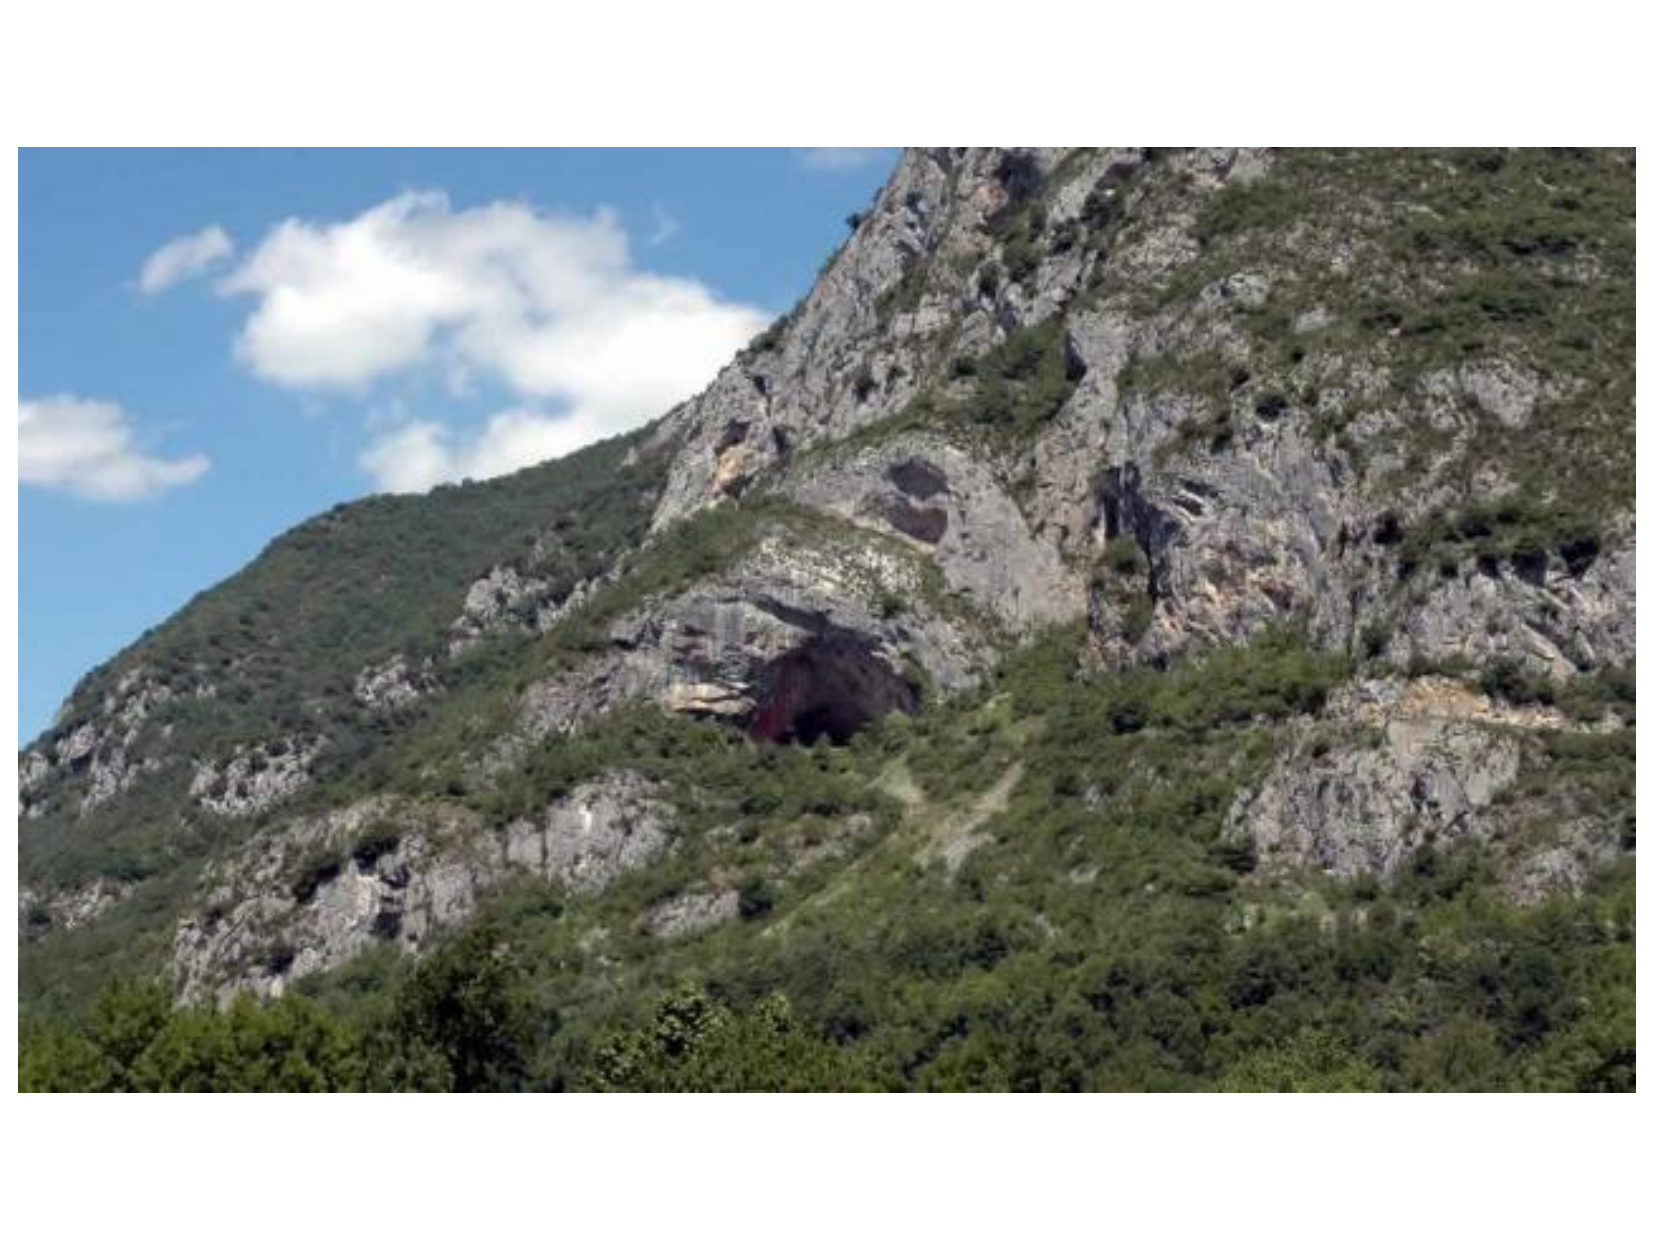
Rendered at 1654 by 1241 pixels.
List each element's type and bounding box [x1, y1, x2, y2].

picture [18, 147, 1636, 1093]
